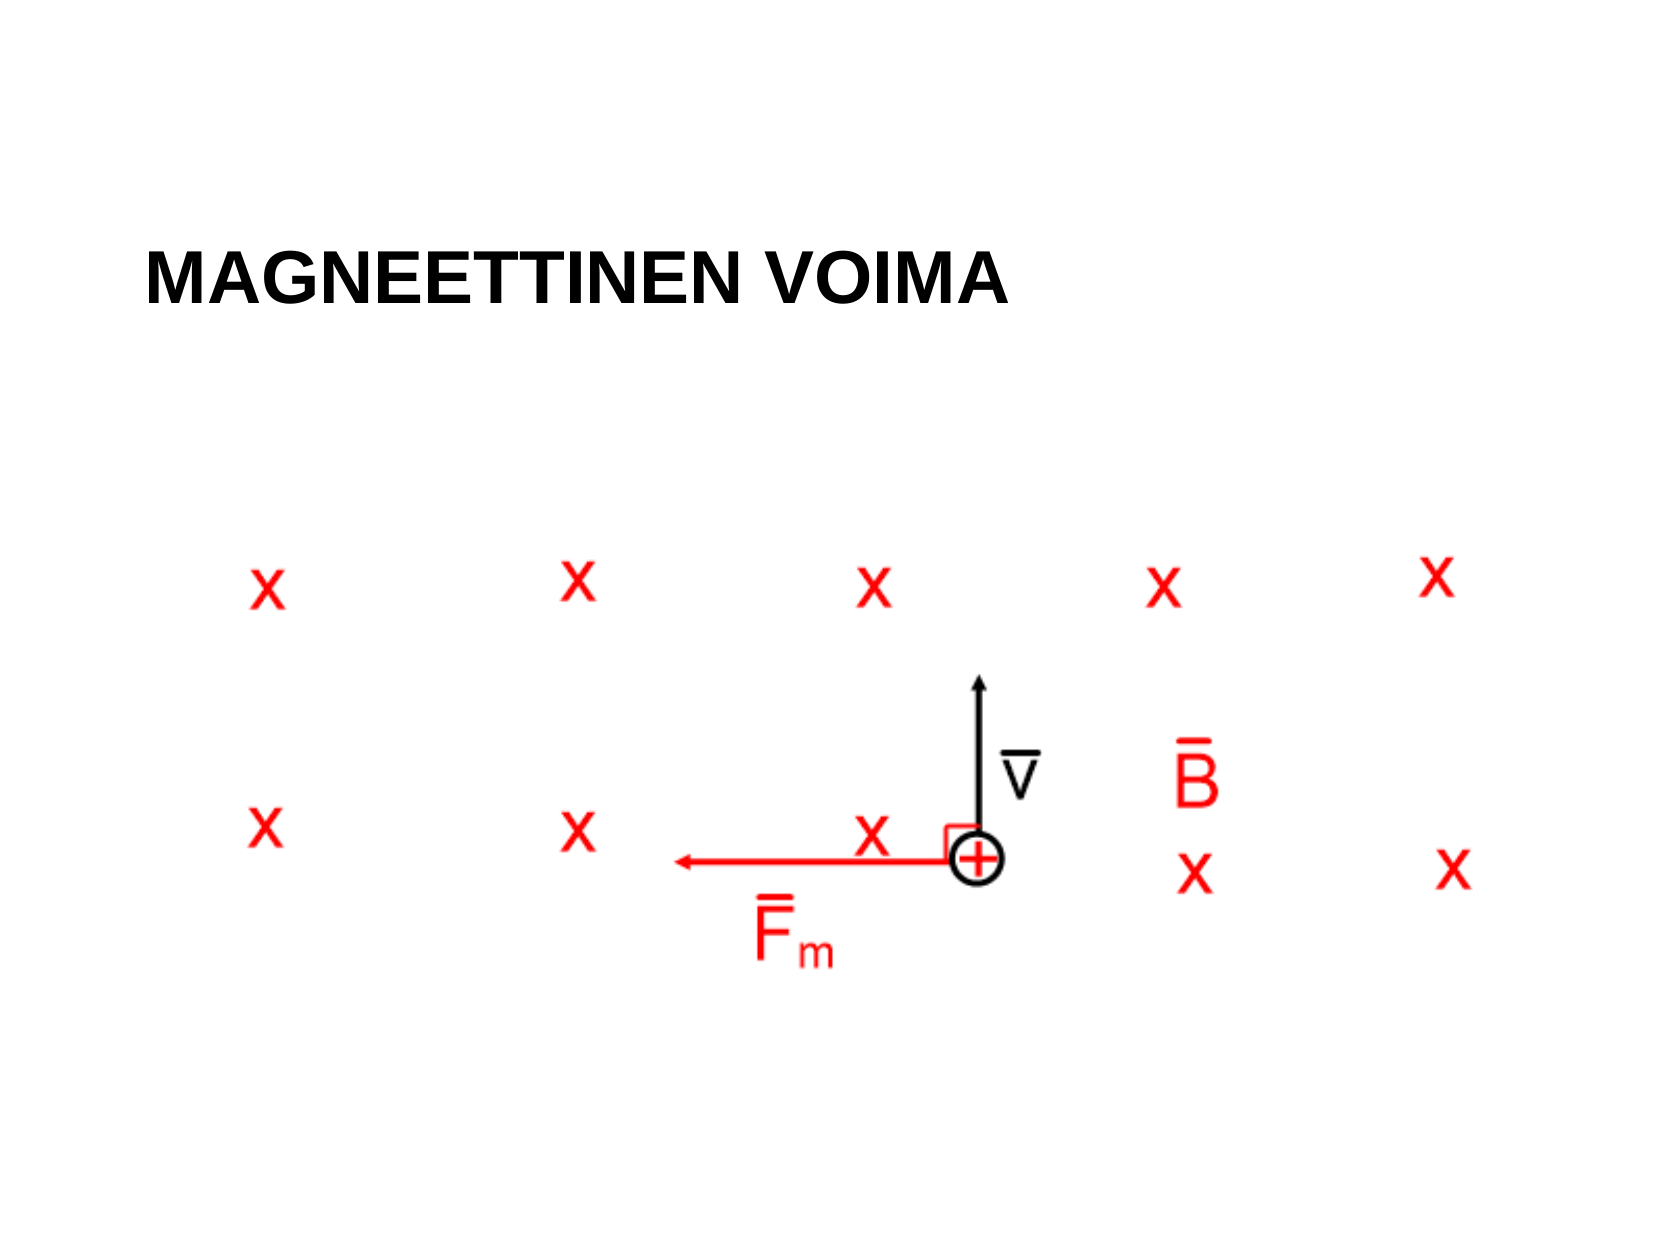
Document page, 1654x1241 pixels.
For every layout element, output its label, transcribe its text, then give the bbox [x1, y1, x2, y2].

picture [189, 435, 1529, 1099]
text_box MAGNEETTINEN VOIMA [129, 224, 1595, 355]
